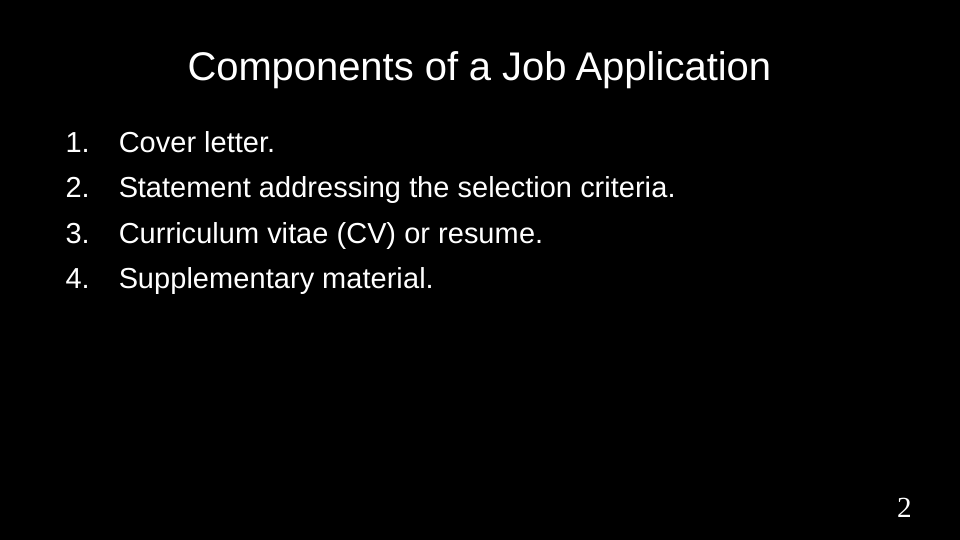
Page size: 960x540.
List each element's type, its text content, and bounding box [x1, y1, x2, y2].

title Components of a Job Application [47, 21, 912, 112]
list Cover letter. Statement addressing the selection criteria. Curriculum vitae (CV) or resume. Supplementary material. [47, 126, 912, 440]
